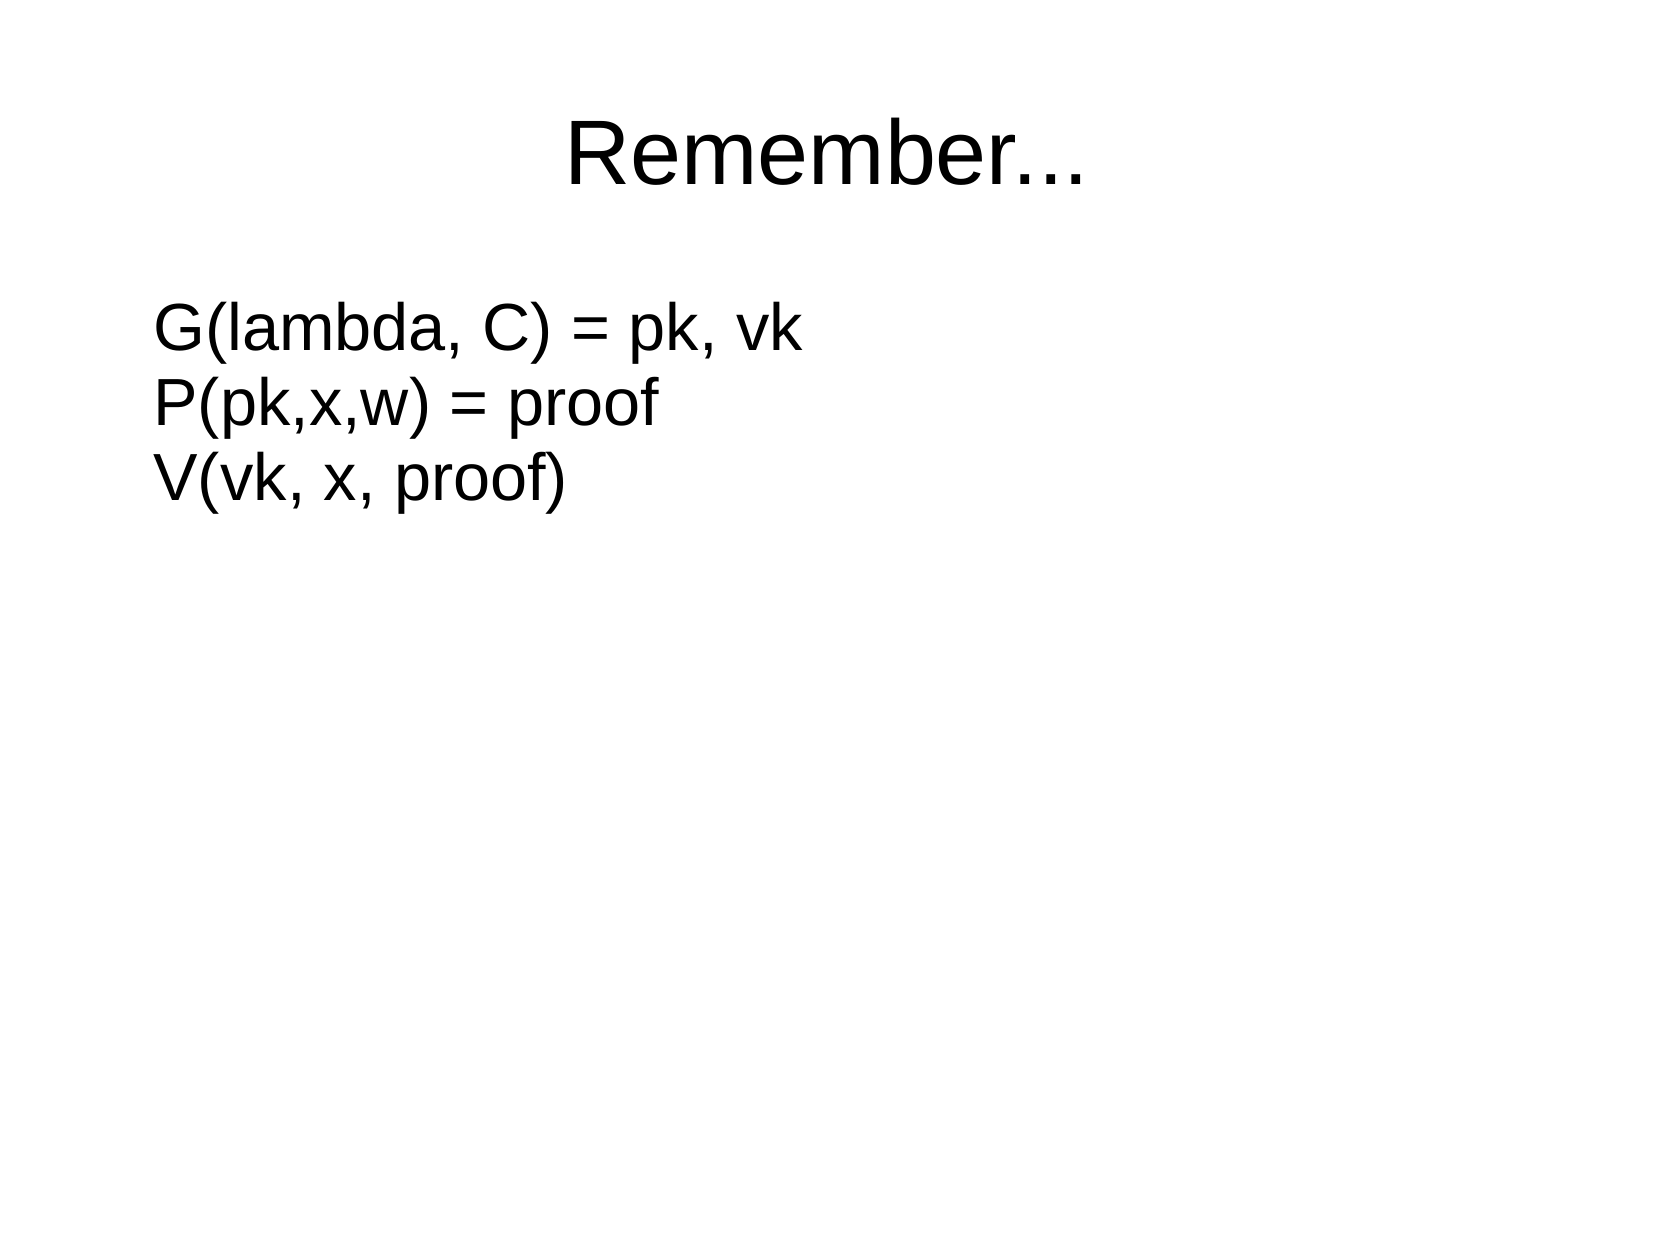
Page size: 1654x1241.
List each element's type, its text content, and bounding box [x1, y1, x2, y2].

title Remember... [82, 49, 1571, 257]
list G(lambda, C) = pk, vk P(pk,x,w) = proof V(vk, x, proof) [82, 290, 1571, 1010]
